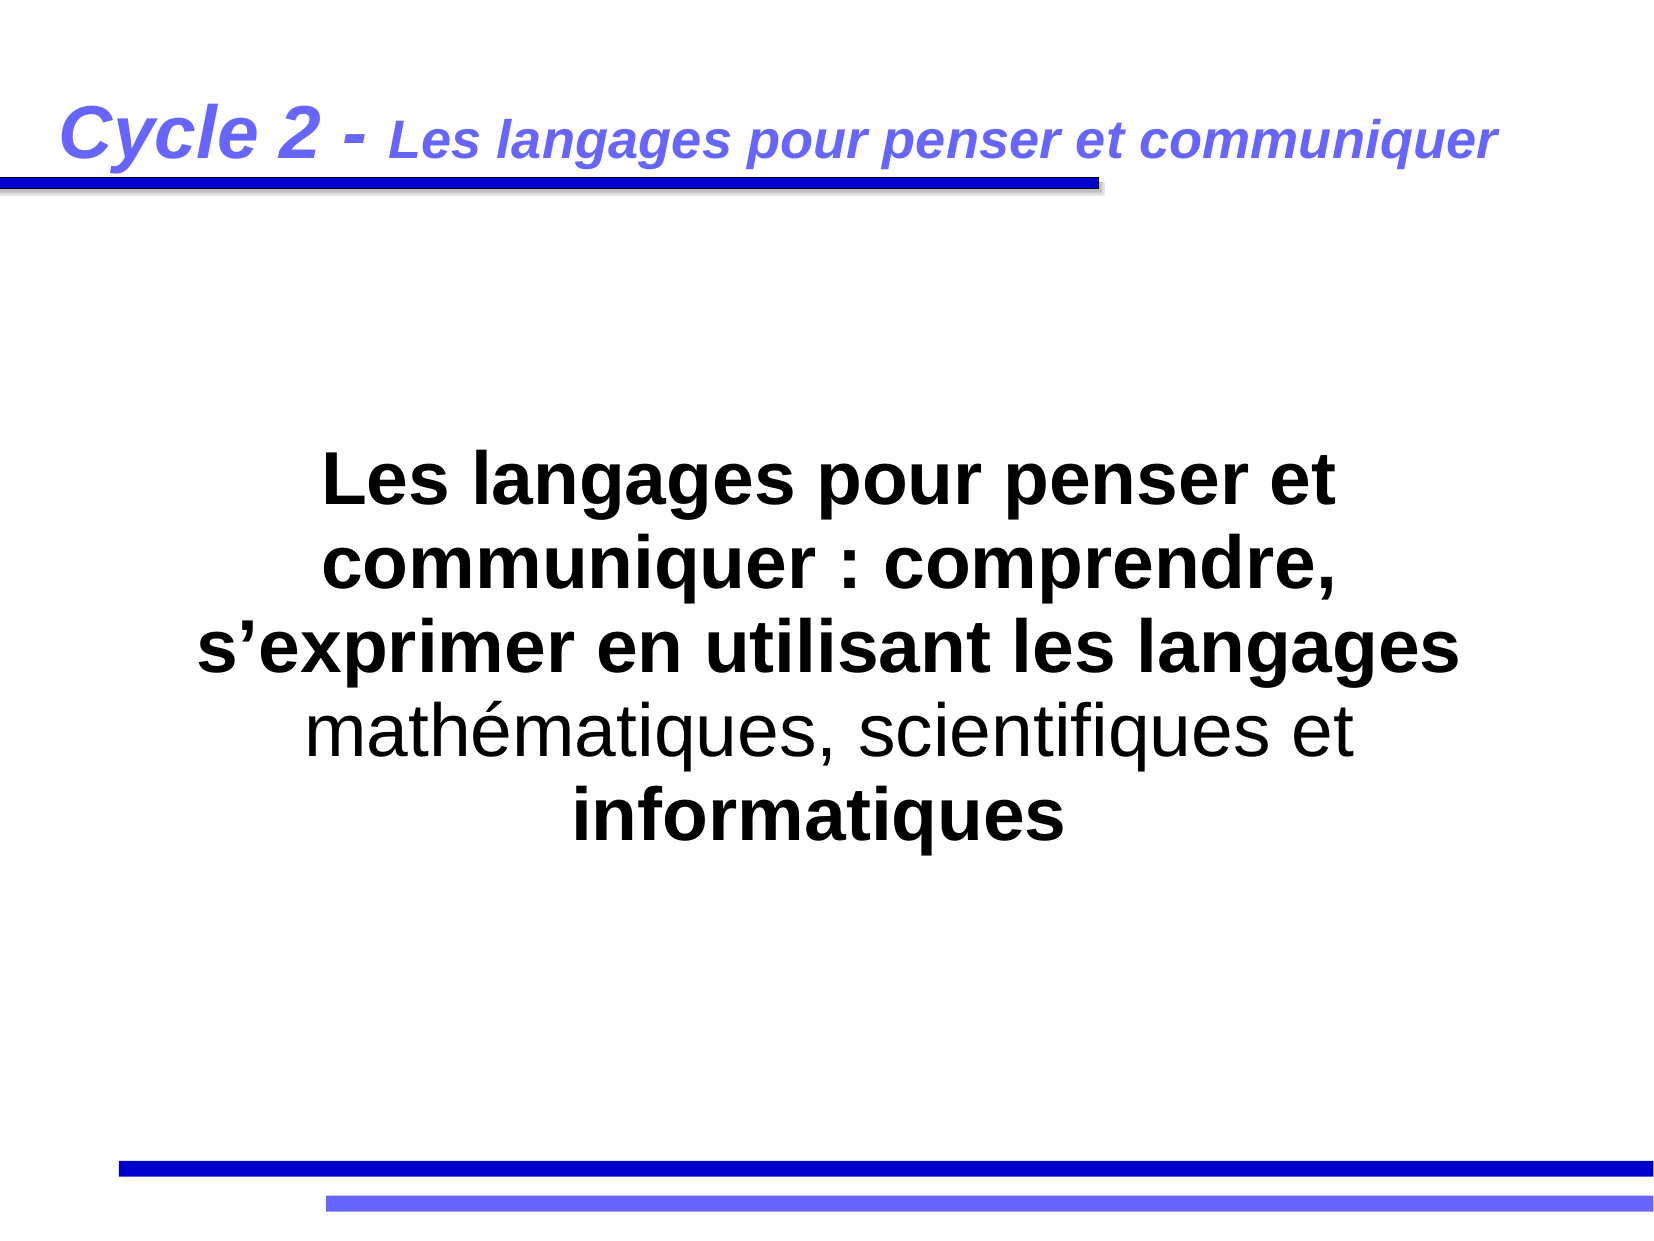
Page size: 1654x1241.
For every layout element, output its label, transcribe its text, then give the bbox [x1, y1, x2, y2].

title Cycle 2 - Les langages pour penser et communiquer [59, 28, 1534, 236]
text_box [0, 177, 1099, 189]
text_box Les langages pour penser et communiquer : comprendre, s’exprimer en utilisant les langages mathématiques, scientifiques et informatiques [141, 437, 1518, 857]
